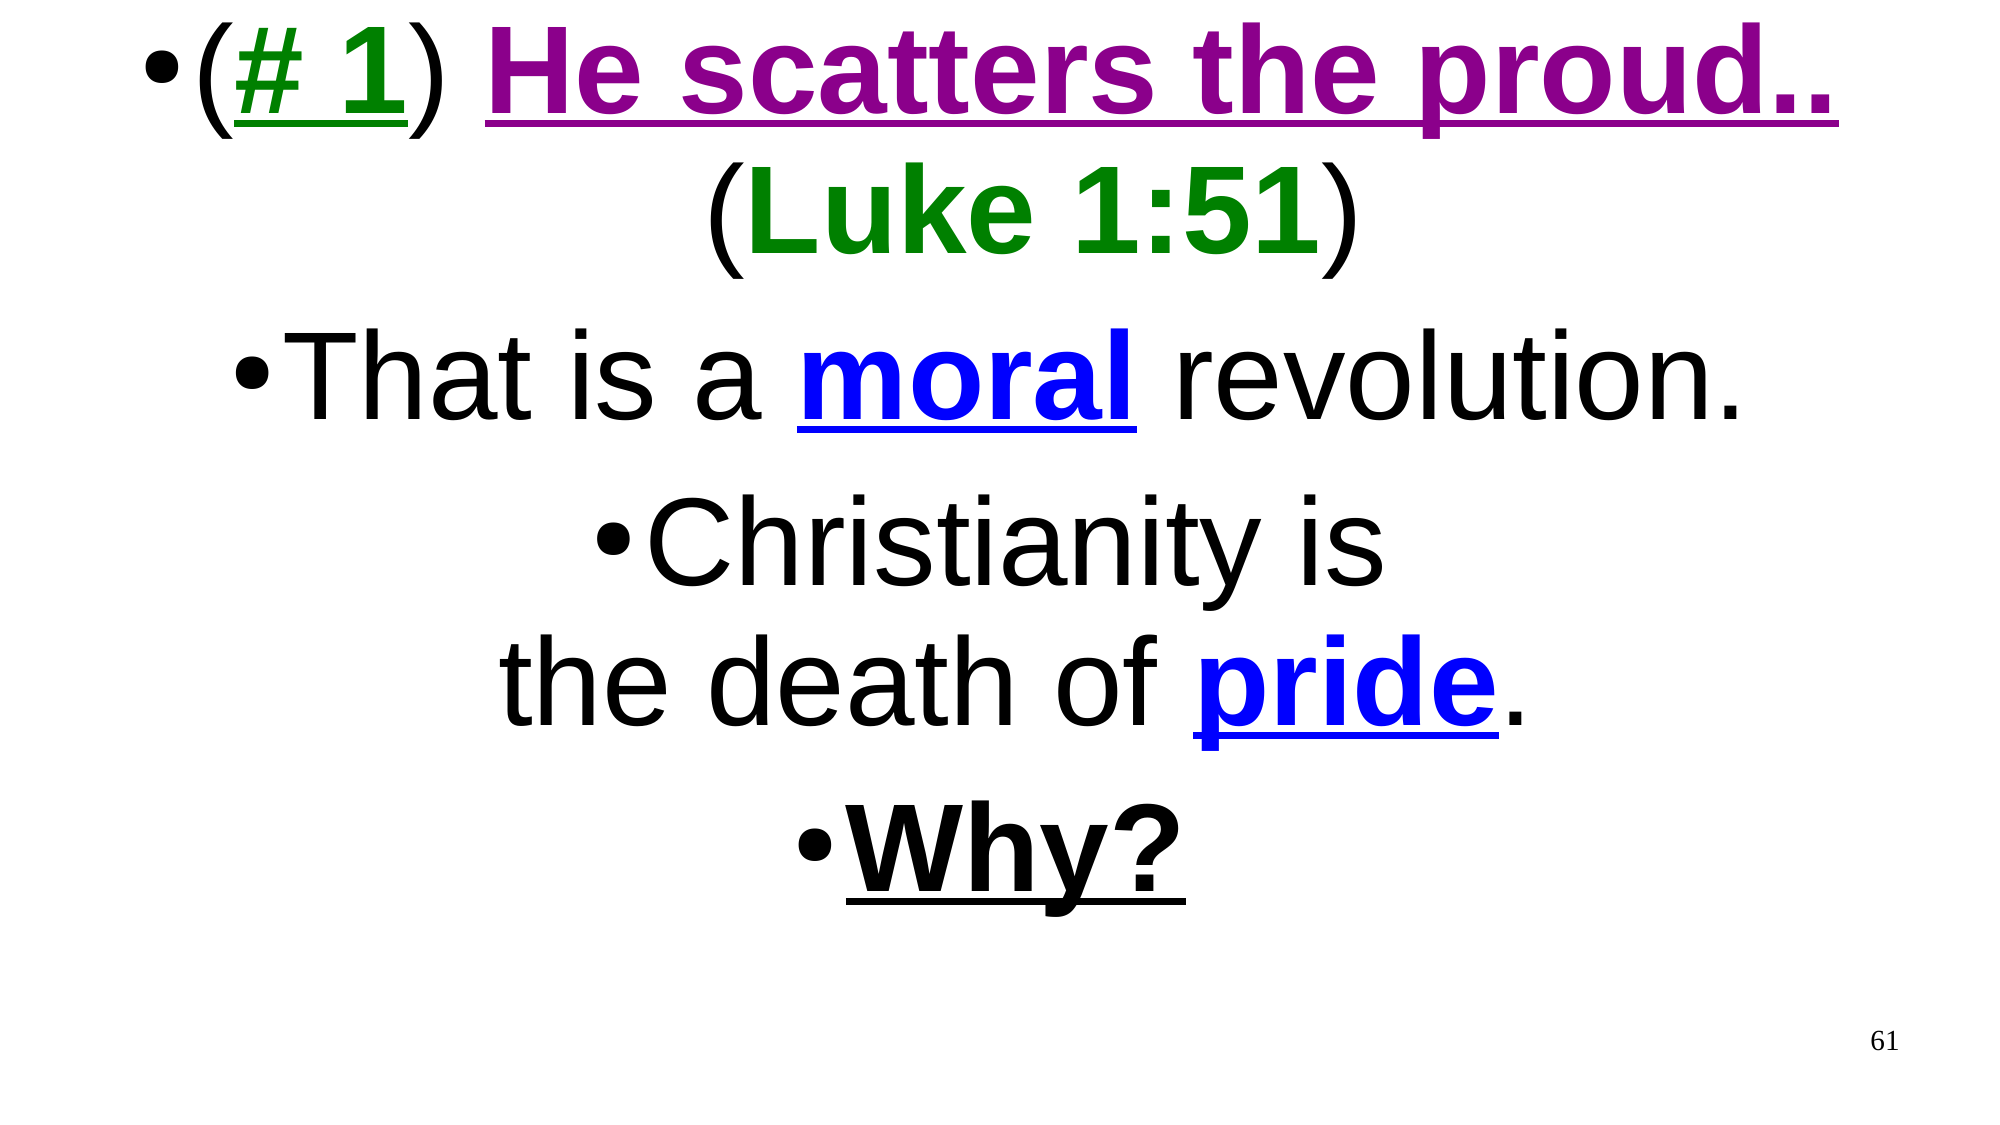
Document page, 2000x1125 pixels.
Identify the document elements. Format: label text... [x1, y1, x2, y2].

list (# 1) He scatters the proud.. (Luke 1:51) That is a moral revolution. Christianity is the death of pride. Why? [0, 0, 1996, 1123]
